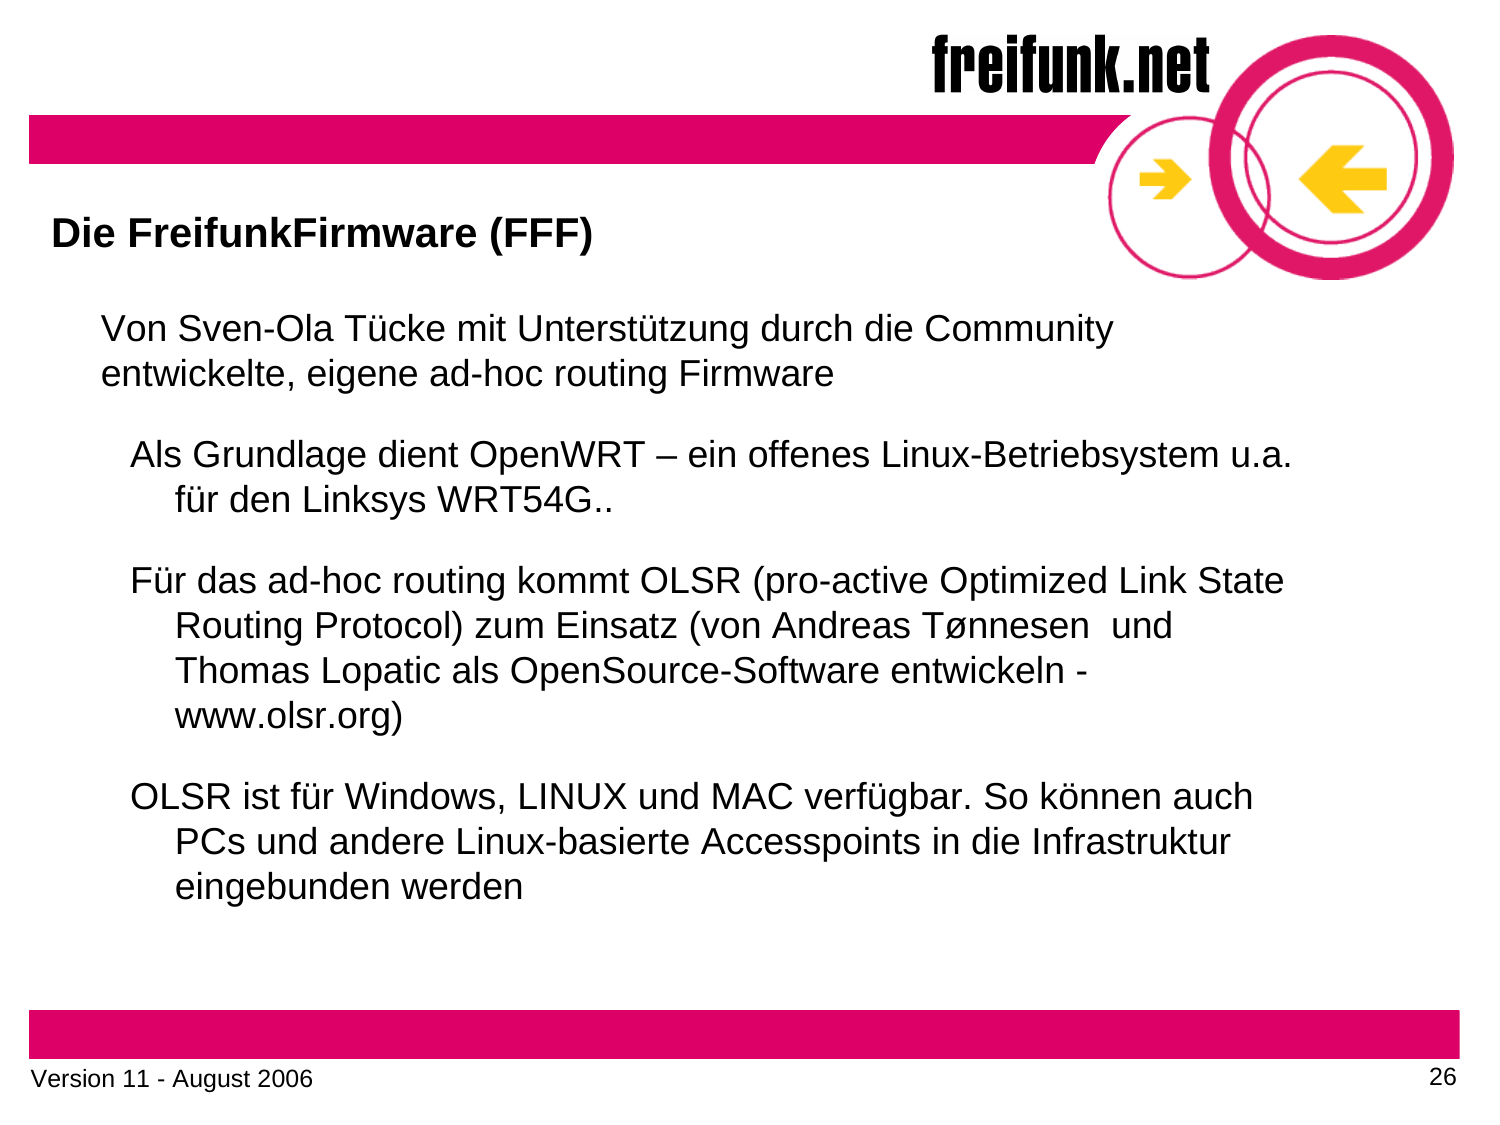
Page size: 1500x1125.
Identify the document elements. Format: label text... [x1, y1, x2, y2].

picture [932, 34, 1454, 280]
text_box Von Sven-Ola Tücke mit Unterstützung durch die Community entwickelte, eigene ad-hoc routing Firmware Als Grundlage dient OpenWRT – ein offenes Linux-Betriebsystem u.a. für den Linksys WRT54G.. Für das ad-hoc routing kommt OLSR (pro-active Optimized Link State Routing Protocol) zum Einsatz (von Andreas Tønnesen und Thomas Lopatic als OpenSource-Software entwickeln - www.olsr.org) OLSR ist für Windows, LINUX und MAC verfügbar. So können auch PCs und andere Linux-basierte Accesspoints in die Infrastruktur eingebunden werden [100, 304, 1330, 965]
text_box Die FreifunkFirmware (FFF) [51, 206, 1044, 286]
